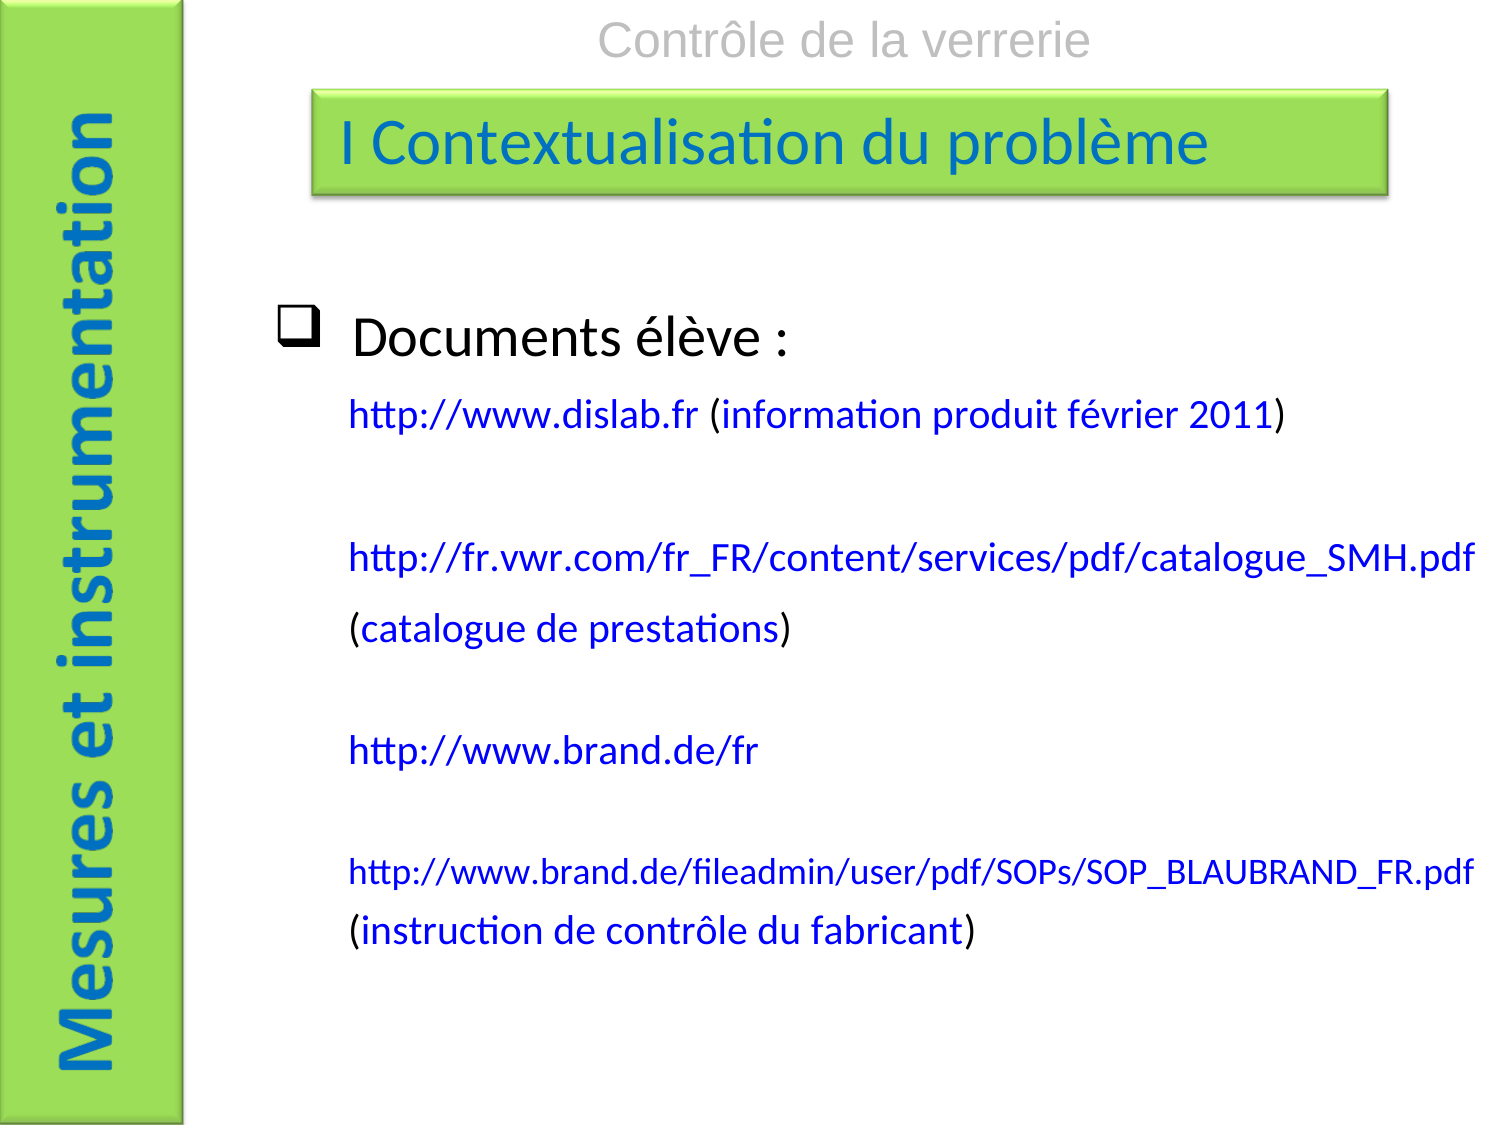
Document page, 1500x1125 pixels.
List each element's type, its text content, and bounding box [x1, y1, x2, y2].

picture [0, 0, 192, 1125]
text_box Contrôle de la verrerie [206, 0, 1483, 76]
text_box I Contextualisation du problème [324, 90, 1388, 186]
picture [303, 84, 1397, 209]
text_box Documents élève : http://www.dislab.fr (information produit février 2011) http://fr.vwr.com/fr_FR/content/services/pdf/catalogue_SMH.pdf (catalogue de prestations) http://www.brand.de/fr http://www.brand.de/fileadmin/user/pdf/SOPs/SOP_BLAUBRAND_FR.pdf (instruction de contrôle du fabricant) [192, 290, 1500, 1108]
